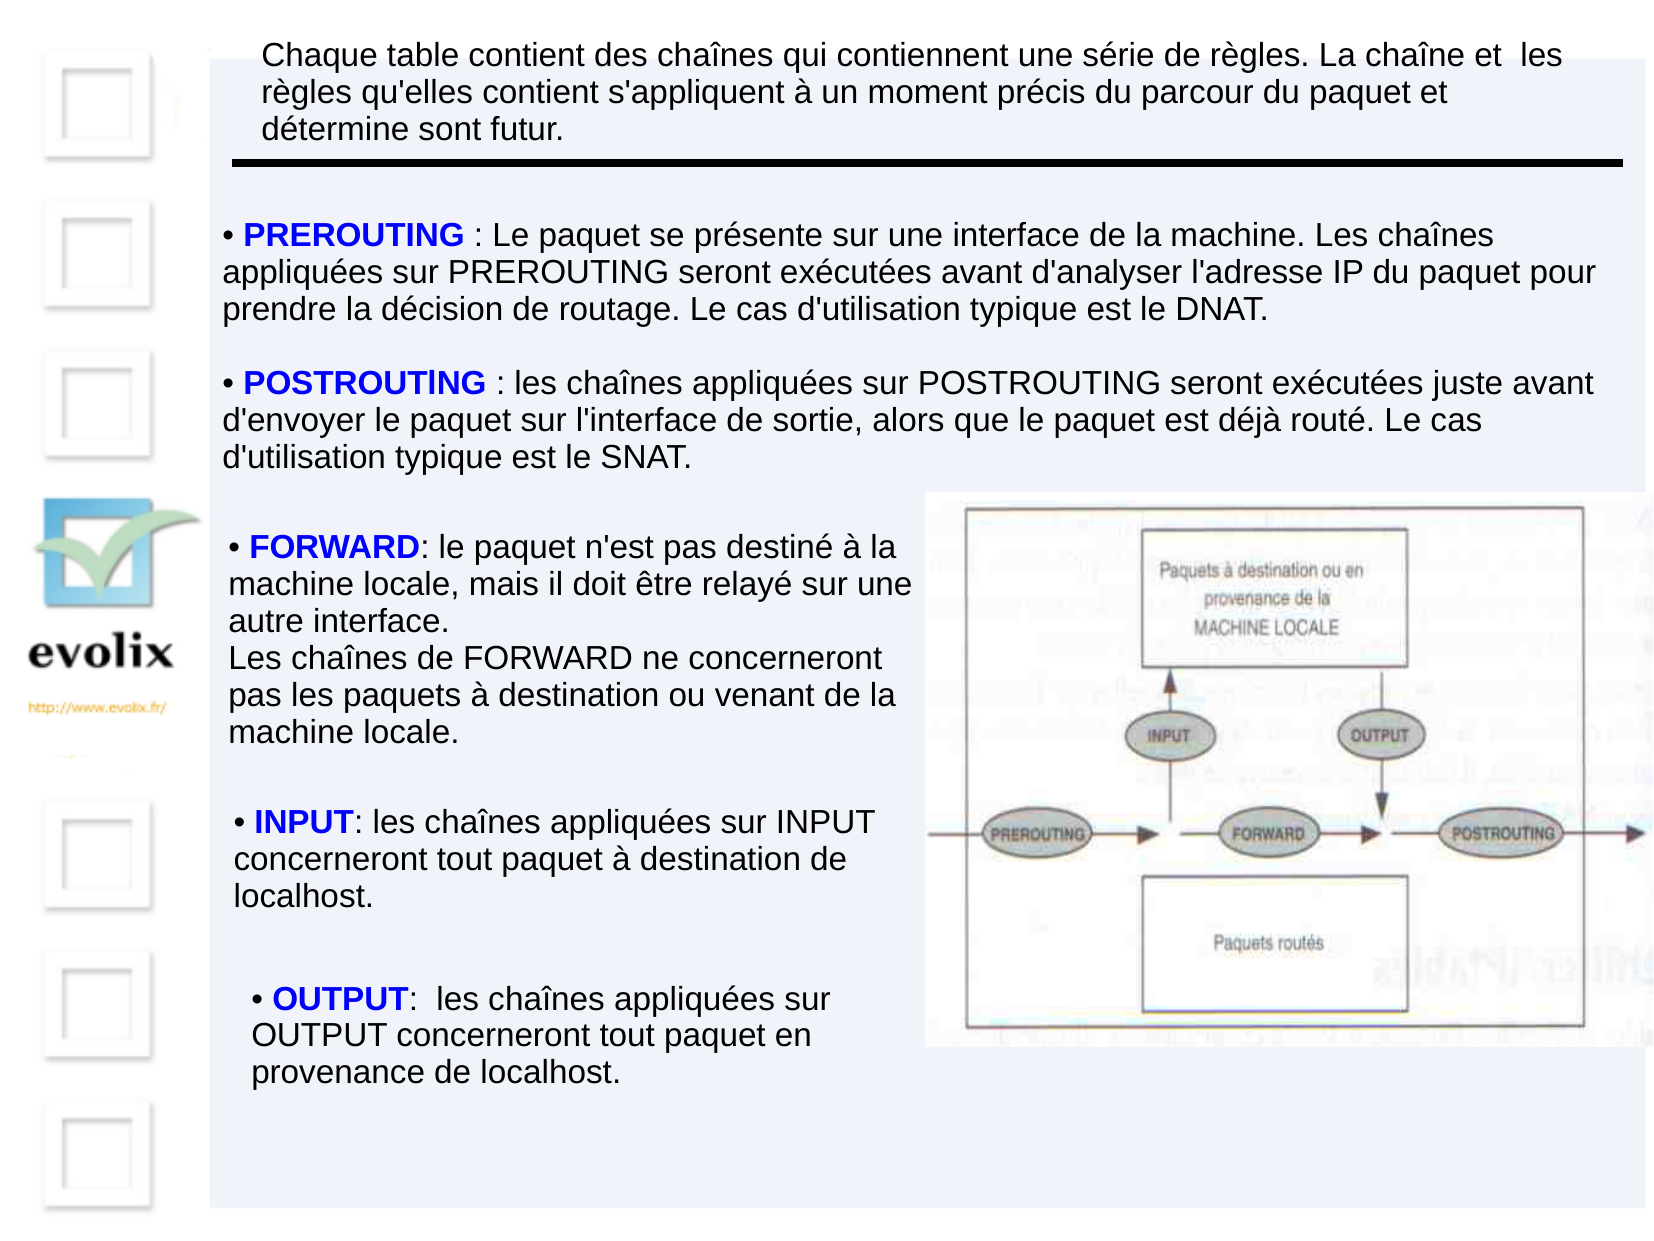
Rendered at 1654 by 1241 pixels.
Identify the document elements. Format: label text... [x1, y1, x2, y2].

text_box • INPUT: les chaînes appliquées sur INPUT concerneront tout paquet à destination de localhost. [218, 795, 918, 922]
text_box Chaque table contient des chaînes qui contiennent une série de règles. La chaîne et les règles qu'elles contient s'appliquent à un moment précis du parcour du paquet et détermine sont futur. [246, 29, 1611, 156]
text_box • PREROUTING : Le paquet se présente sur une interface de la machine. Les chaînes appliquées sur PREROUTING seront exécutées avant d'analyser l'adresse IP du paquet pour prendre la décision de routage. Le cas d'utilisation typique est le DNAT. • POSTROUTlNG : les chaînes appliquées sur POSTROUTING seront exécutées juste avant d'envoyer le paquet sur l'interface de sortie, alors que le paquet est déjà routé. Le cas d'utilisation typique est le SNAT. [207, 209, 1621, 484]
text_box • OUTPUT: les chaînes appliquées sur OUTPUT concerneront tout paquet en provenance de localhost. [236, 972, 866, 1099]
picture [0, 49, 1654, 1218]
text_box • FORWARD: le paquet n'est pas destiné à la machine locale, mais il doit être relayé sur une autre interface. Les chaînes de FORWARD ne concerneront pas les paquets à destination ou venant de la machine locale. [213, 520, 939, 759]
